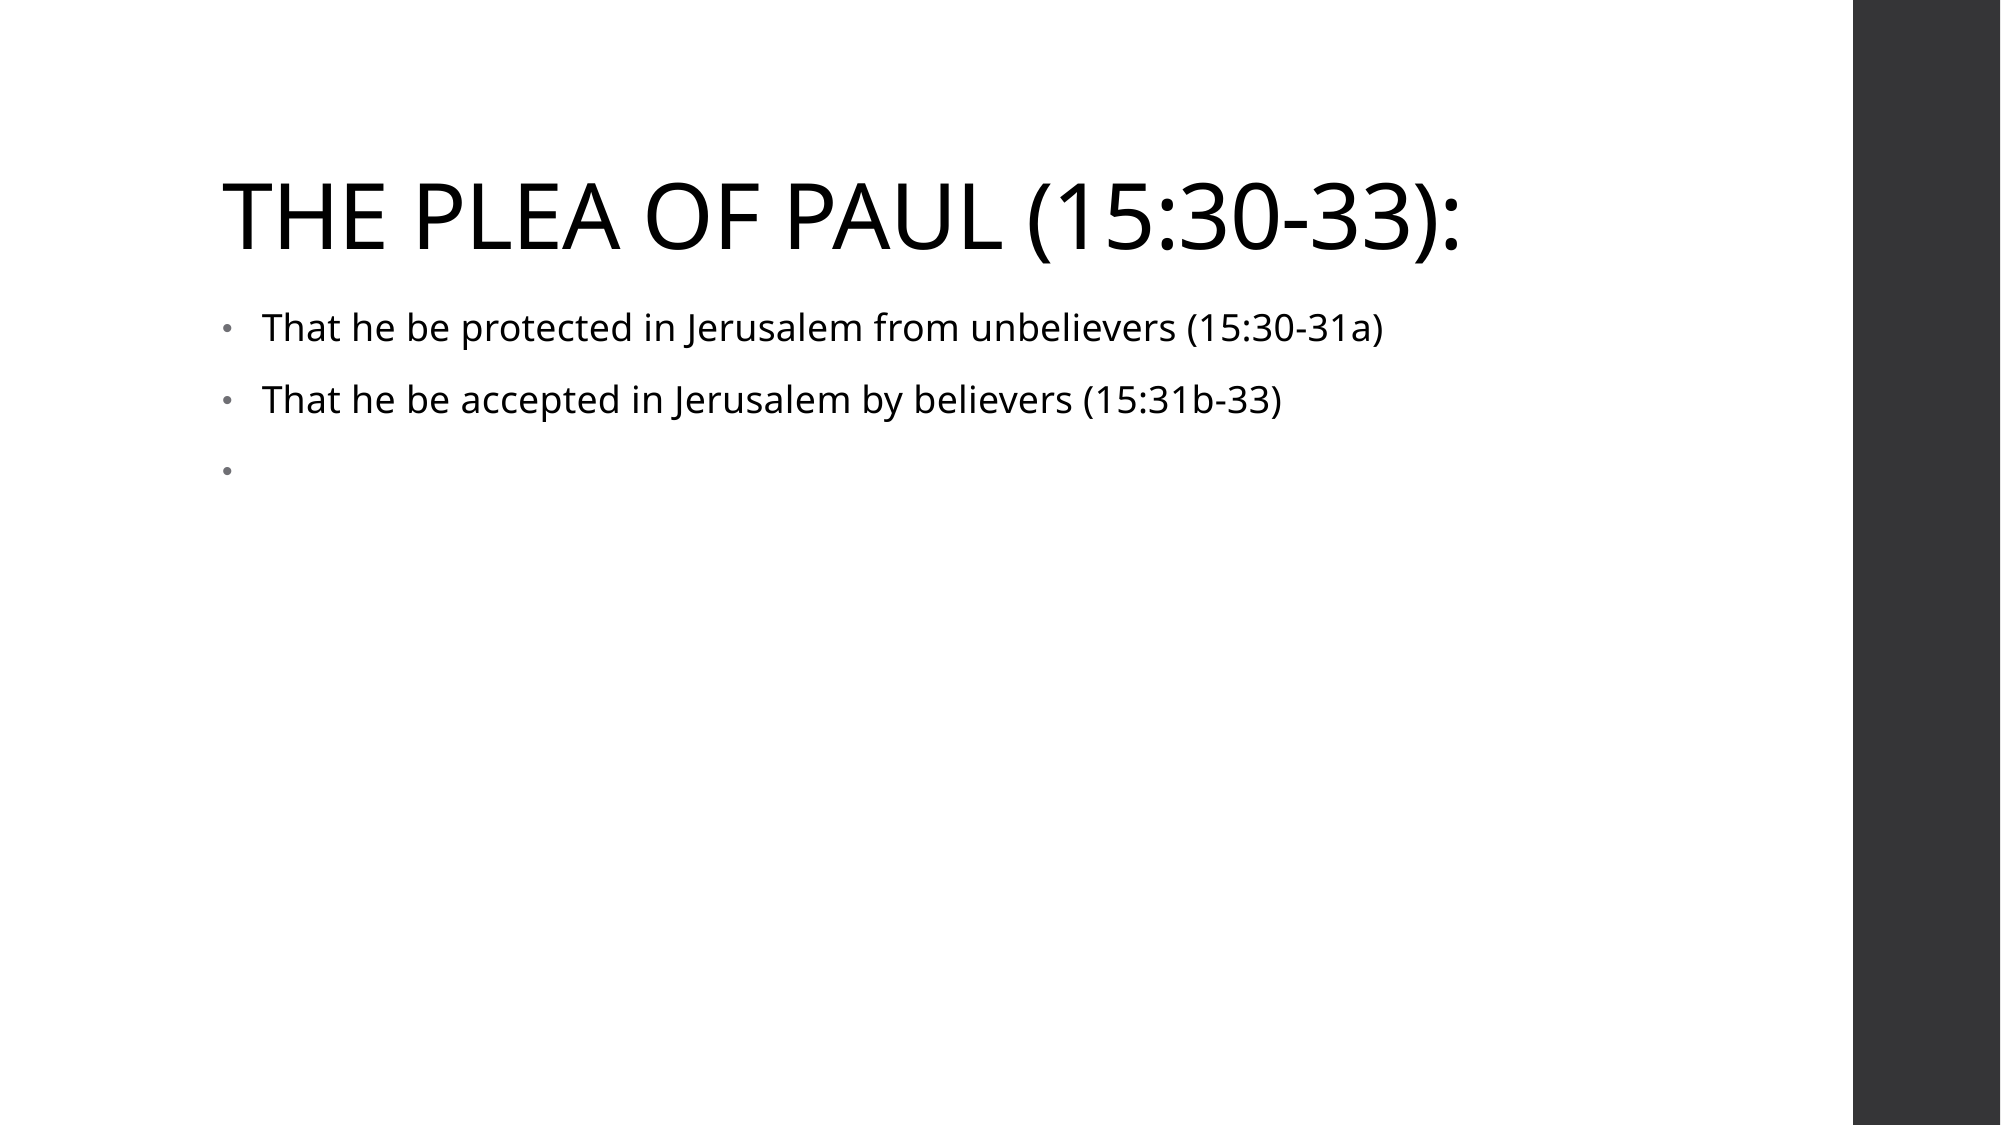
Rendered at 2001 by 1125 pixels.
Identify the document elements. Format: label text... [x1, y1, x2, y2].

title THE PLEA OF PAUL (15:30-33): [206, 60, 1797, 278]
list That he be protected in Jerusalem from unbelievers (15:30-31a) That he be accepted in Jerusalem by believers (15:31b-33) [206, 299, 1617, 1014]
